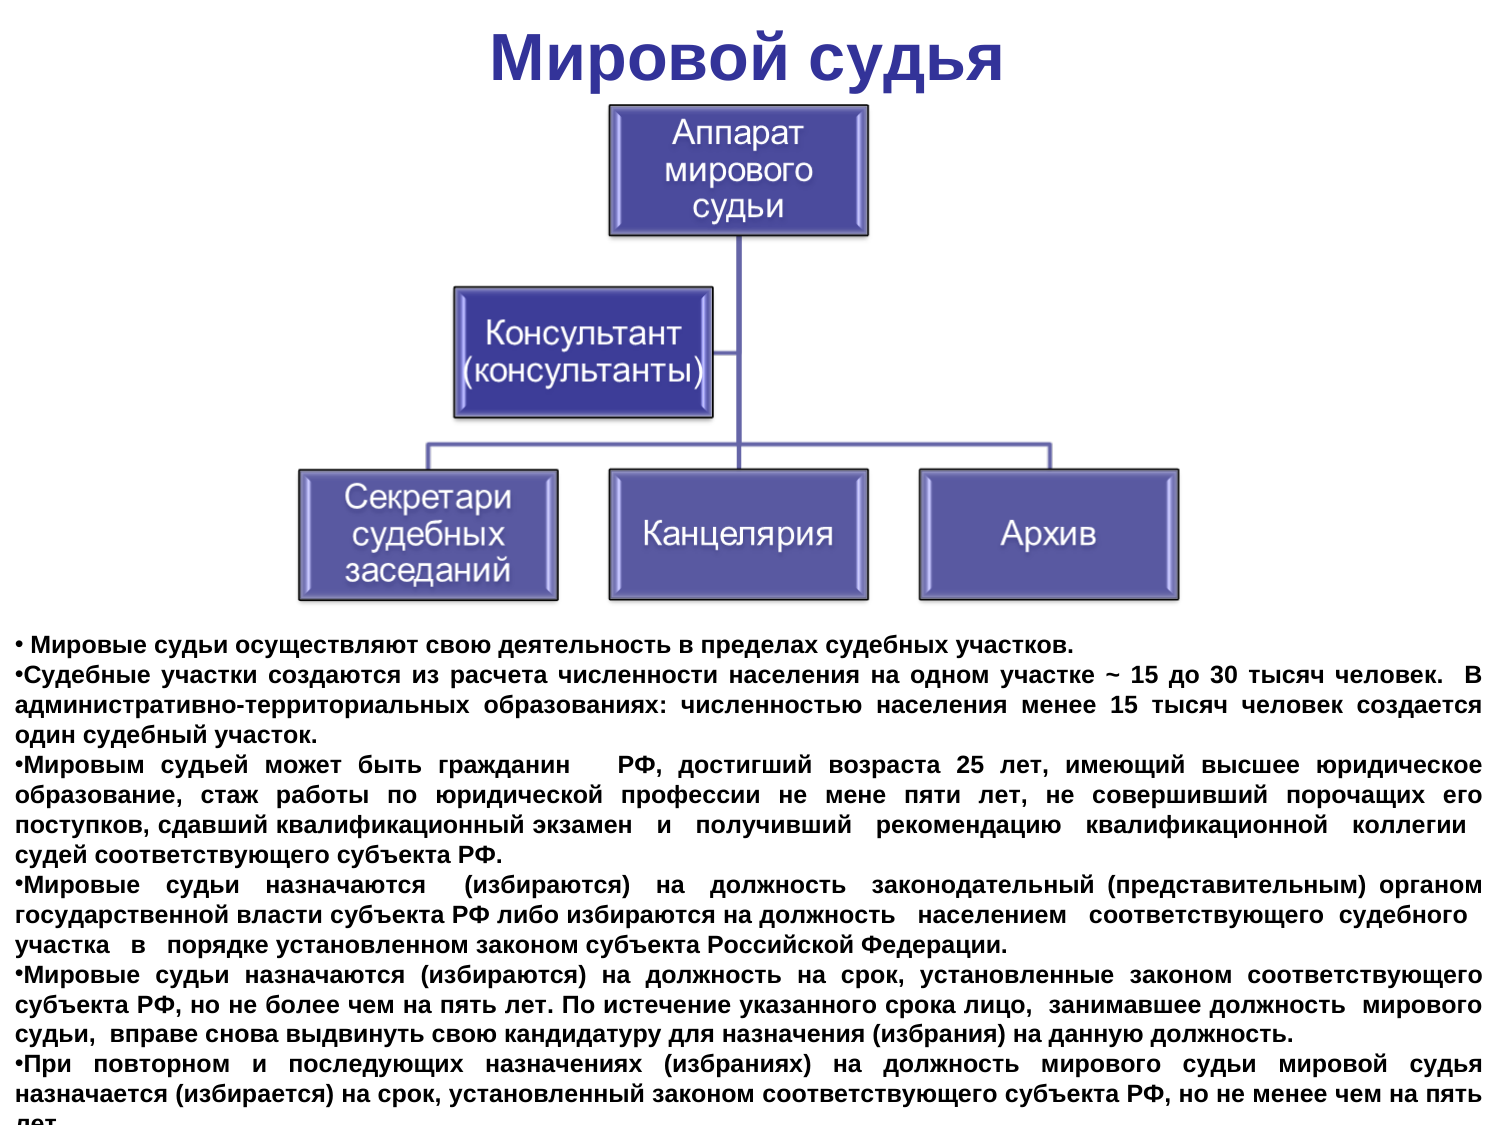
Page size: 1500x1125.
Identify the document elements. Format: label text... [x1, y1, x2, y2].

picture [104, 95, 1372, 621]
title Мировой судья [82, 0, 1433, 108]
text_box Мировые судьи осуществляют свою деятельность в пределах судебных участков. Судебные участки создаются из расчета численности населения на одном участке ~ 15 до 30 тысяч человек. В административно-территориальных образованиях: численностью населения менее 15 тысяч человек создается один судебный участок. Мировым судьей может быть гражданин РФ, достигший возраста 25 лет, имеющий высшее юридическое образование, стаж работы по юридической профессии не мене пяти лет, не совершивший порочащих его поступков, сдавший квалификационный экзамен и получивший рекомендацию квалификационной коллегии судей соответствующего субъекта РФ. Мировые судьи назначаются (избираются) на должность законодательный (представительным) органом государственной власти субъекта РФ либо избираются на должность населением соответствующего судебного участка в порядке установленном законом субъекта Российской Федерации. Мировые судьи назначаются (избираются) на должность на срок, установленные законом соответствующего субъекта РФ, но не более чем на пять лет. По истечение указанного срока лицо, занимавшее должность мирового судьи, вправе снова выдвинуть свою кандидатуру для назначения (избрания) на данную должность. При повторном и последующих назначениях (избраниях) на должность мирового судьи мировой судья назначается (избирается) на срок, установленный законом соответствующего субъекта РФ, но не менее чем на пять лет. [0, 621, 1500, 1125]
